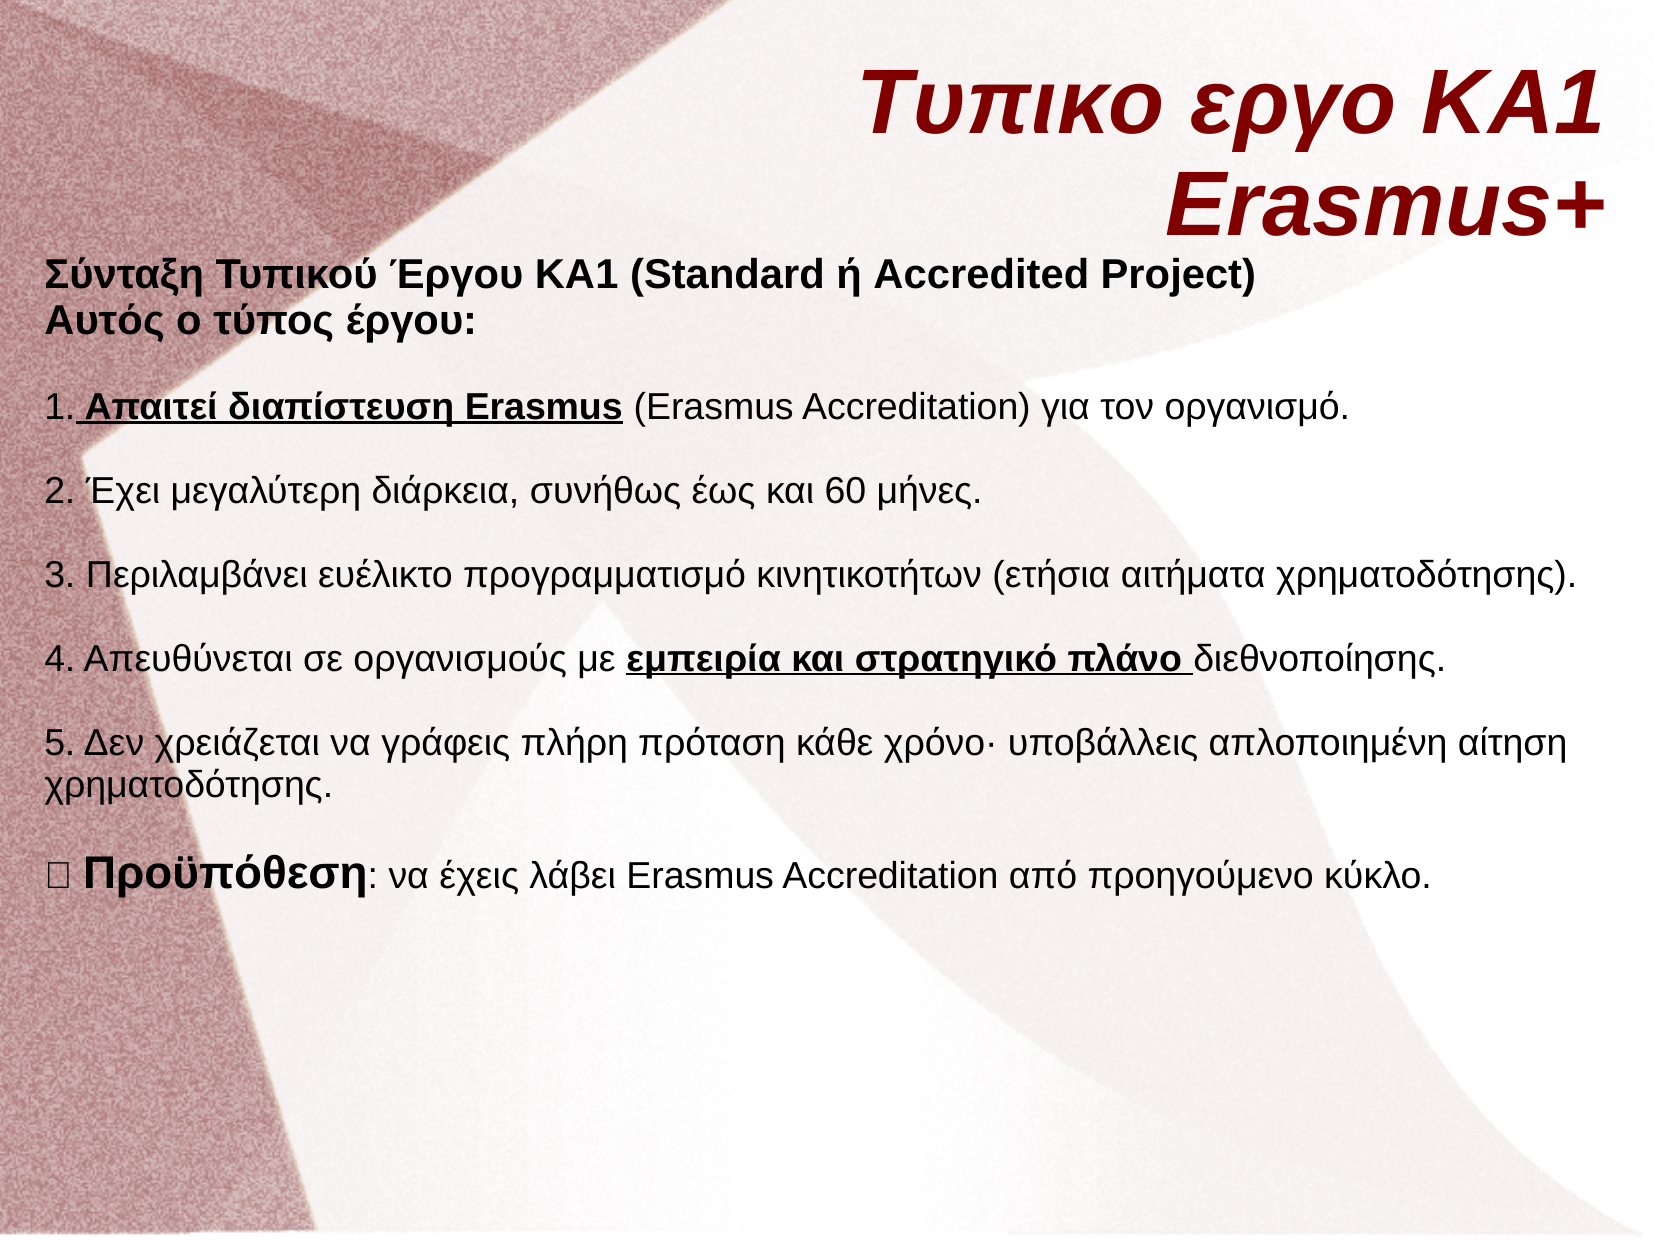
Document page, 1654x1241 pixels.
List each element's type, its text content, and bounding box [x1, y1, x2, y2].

title Τυπικο εργο ΚΑ1 Erasmus+ [472, 49, 1607, 243]
picture [0, 0, 1654, 1241]
text_box Σύνταξη Τυπικού Έργου KA1 (Standard ή Accredited Project) Αυτός ο τύπος έργου: 1. Απαιτεί διαπίστευση Erasmus (Erasmus Accreditation) για τον οργανισμό. 2. Έχει μεγαλύτερη διάρκεια, συνήθως έως και 60 μήνες. 3. Περιλαμβάνει ευέλικτο προγραμματισμό κινητικοτήτων (ετήσια αιτήματα χρηματοδότησης). 4. Απευθύνεται σε οργανισμούς με εμπειρία και στρατηγικό πλάνο διεθνοποίησης. 5. Δεν χρειάζεται να γράφεις πλήρη πρόταση κάθε χρόνο· υποβάλλεις απλοποιημένη αίτηση χρηματοδότησης. 📌 Προϋπόθεση: να έχεις λάβει Erasmus Accreditation από προηγούμενο κύκλο. [29, 243, 1635, 1241]
